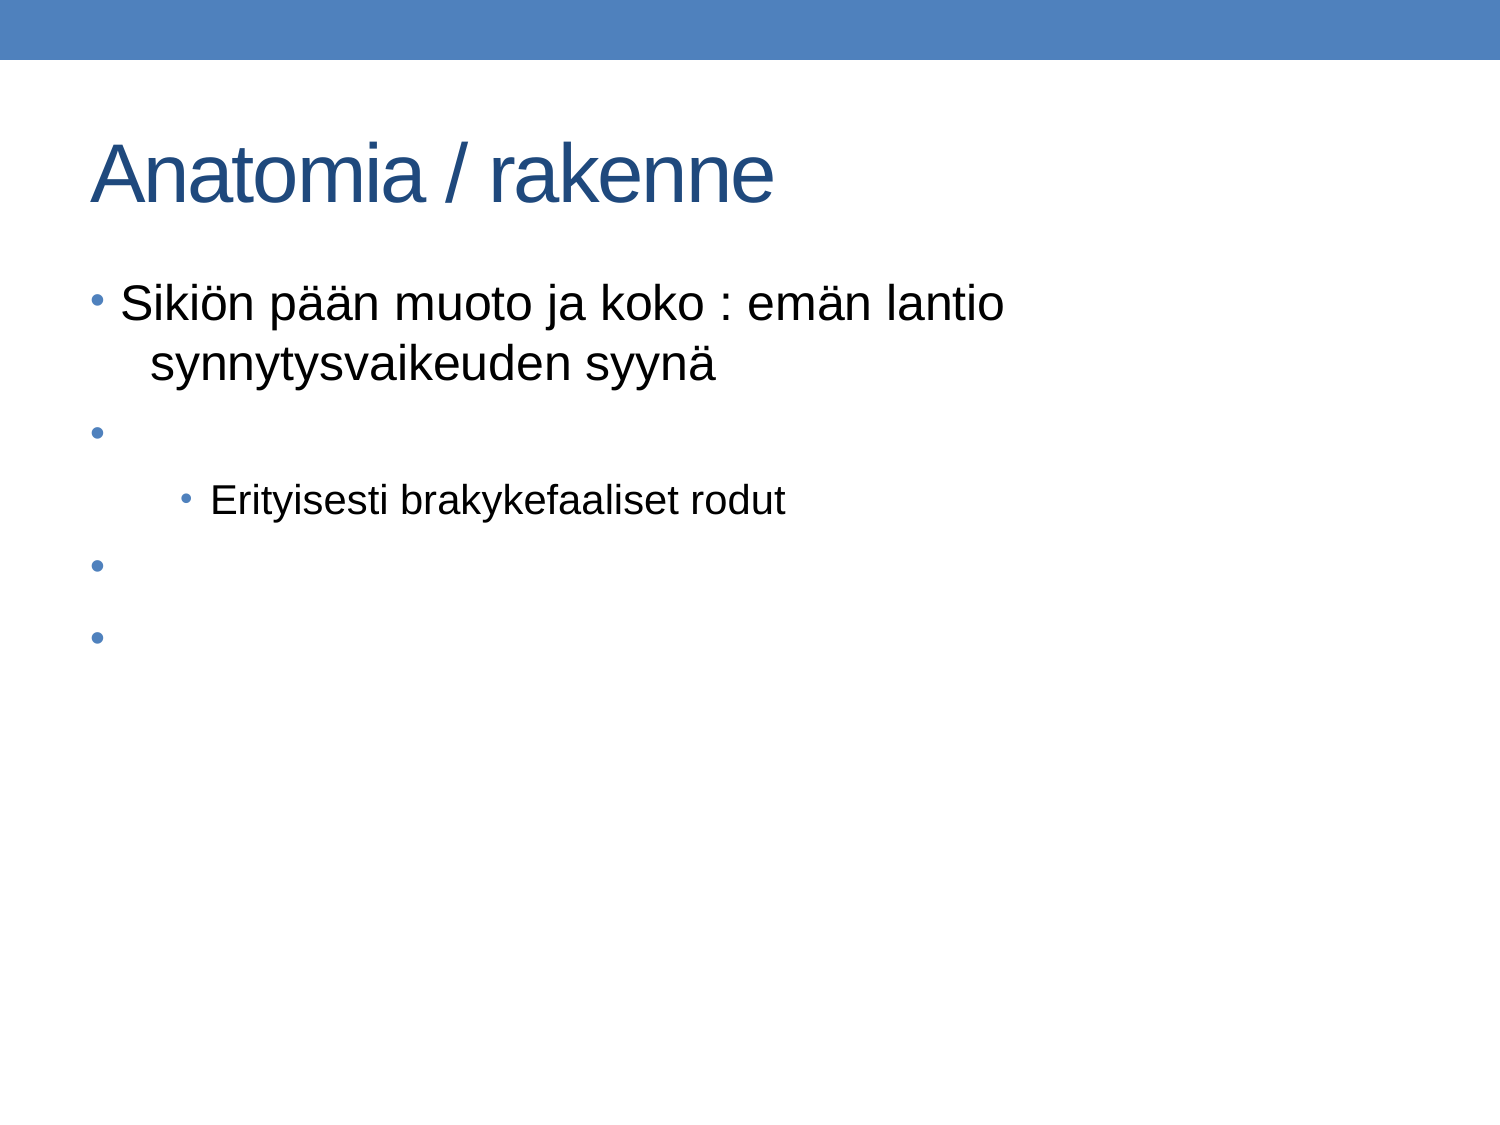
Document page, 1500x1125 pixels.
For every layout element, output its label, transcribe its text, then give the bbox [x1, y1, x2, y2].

list Sikiön pään muoto ja koko : emän lantio synnytysvaikeuden syynä Erityisesti brakykefaaliset rodut [75, 262, 1426, 1063]
title Anatomia / rakenne [75, 87, 1426, 251]
